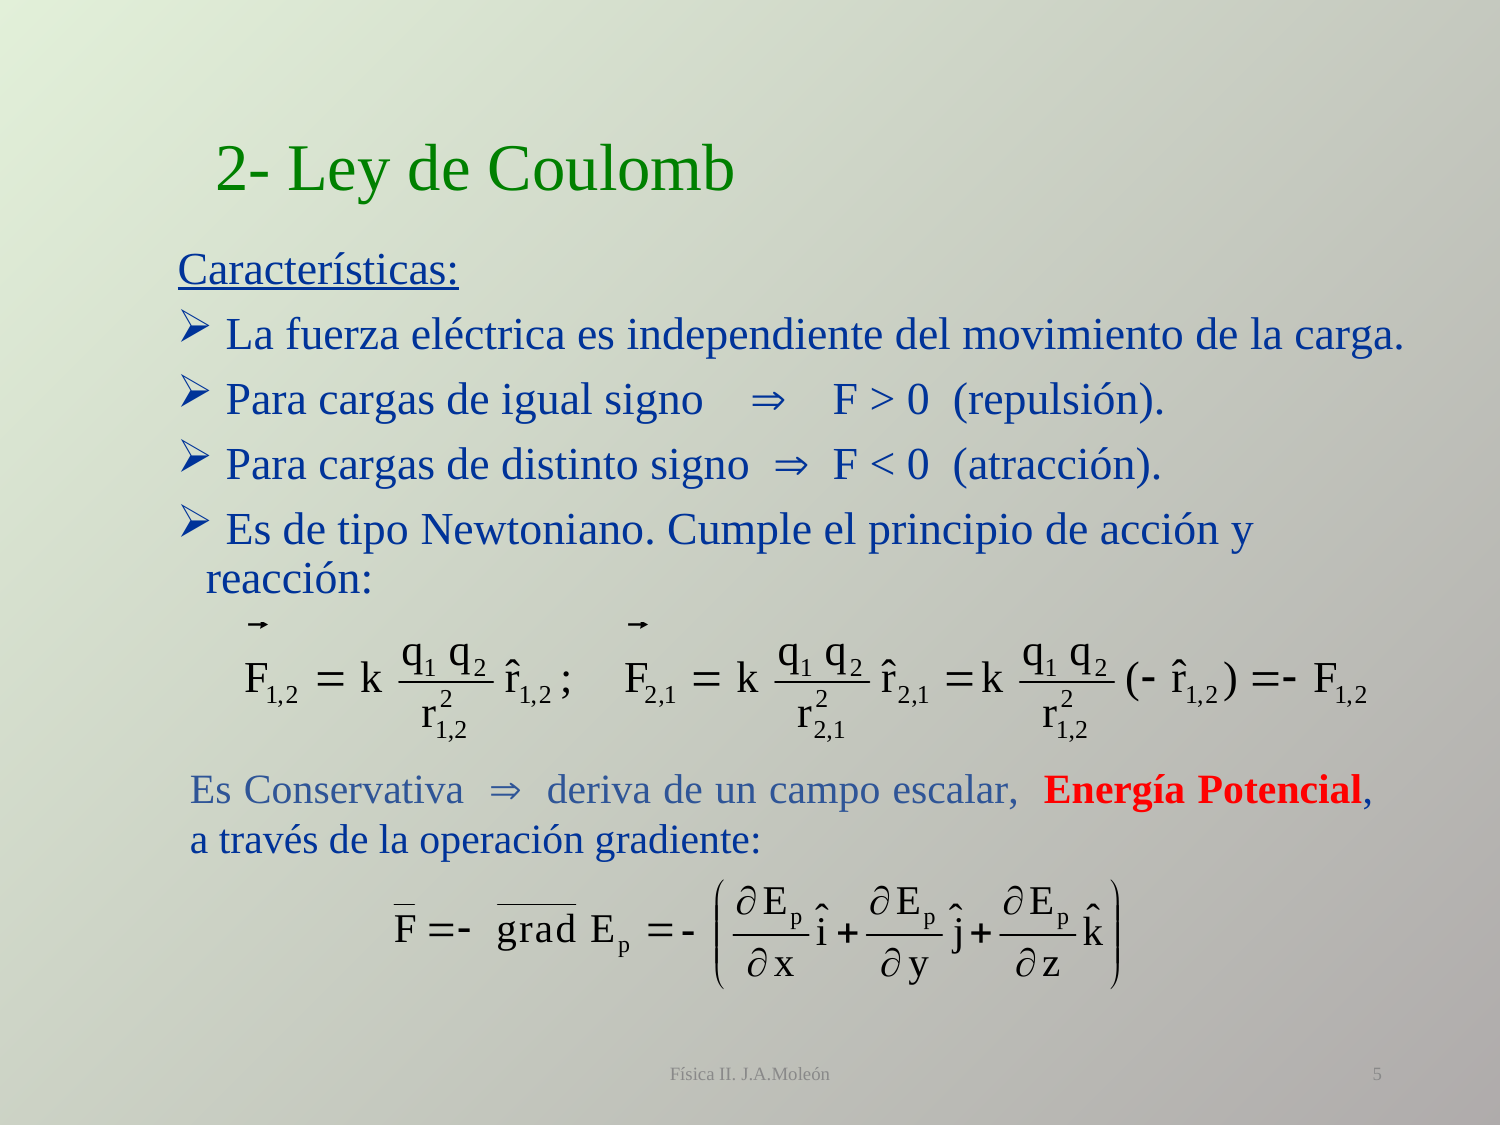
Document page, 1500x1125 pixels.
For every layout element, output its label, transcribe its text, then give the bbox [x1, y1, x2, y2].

chart [617, 622, 1375, 752]
title 2- Ley de Coulomb [199, 87, 1200, 237]
text_box Es Conservativa  deriva de un campo escalar, Energía Potencial, a través de la operación gradiente: [175, 754, 1388, 870]
chart [387, 870, 1138, 1000]
list Características: La fuerza eléctrica es independiente del movimiento de la carga. Para cargas de igual signo  F > 0 (repulsión). Para cargas de distinto signo  F < 0 (atracción). Es de tipo Newtoniano. Cumple el principio de acción y reacción: [162, 237, 1438, 1000]
text_box Física II. J.A.Moleón [496, 1042, 1004, 1103]
chart [237, 622, 581, 752]
text_box <número> [1059, 1042, 1397, 1103]
